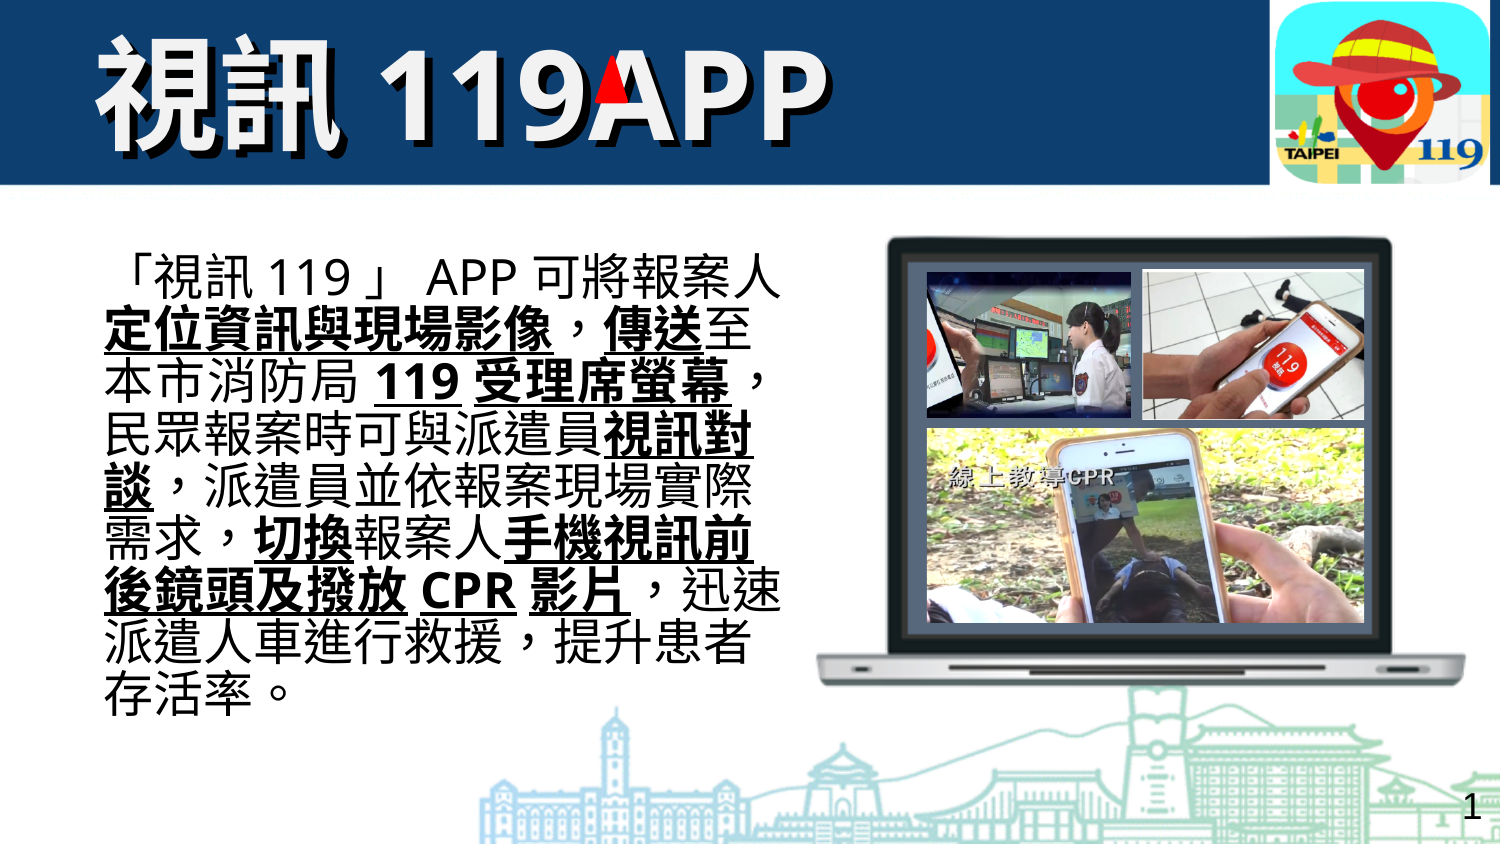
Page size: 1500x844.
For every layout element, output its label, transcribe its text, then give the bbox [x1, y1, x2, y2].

text_box [597, 57, 626, 102]
picture [635, 0, 1500, 735]
text_box 視訊119APP [79, 8, 927, 174]
text_box 「視訊119」APP可將報案人定位資訊與現場影像，傳送至本市消防局119受理席螢幕，民眾報案時可與派遣員視訊對談，派遣員並依報案現場實際需求，切換報案人手機視訊前後鏡頭及撥放CPR影片，迅速派遣人車進行救援，提升患者存活率。 [88, 246, 797, 730]
text_box 1 [1446, 774, 1500, 836]
